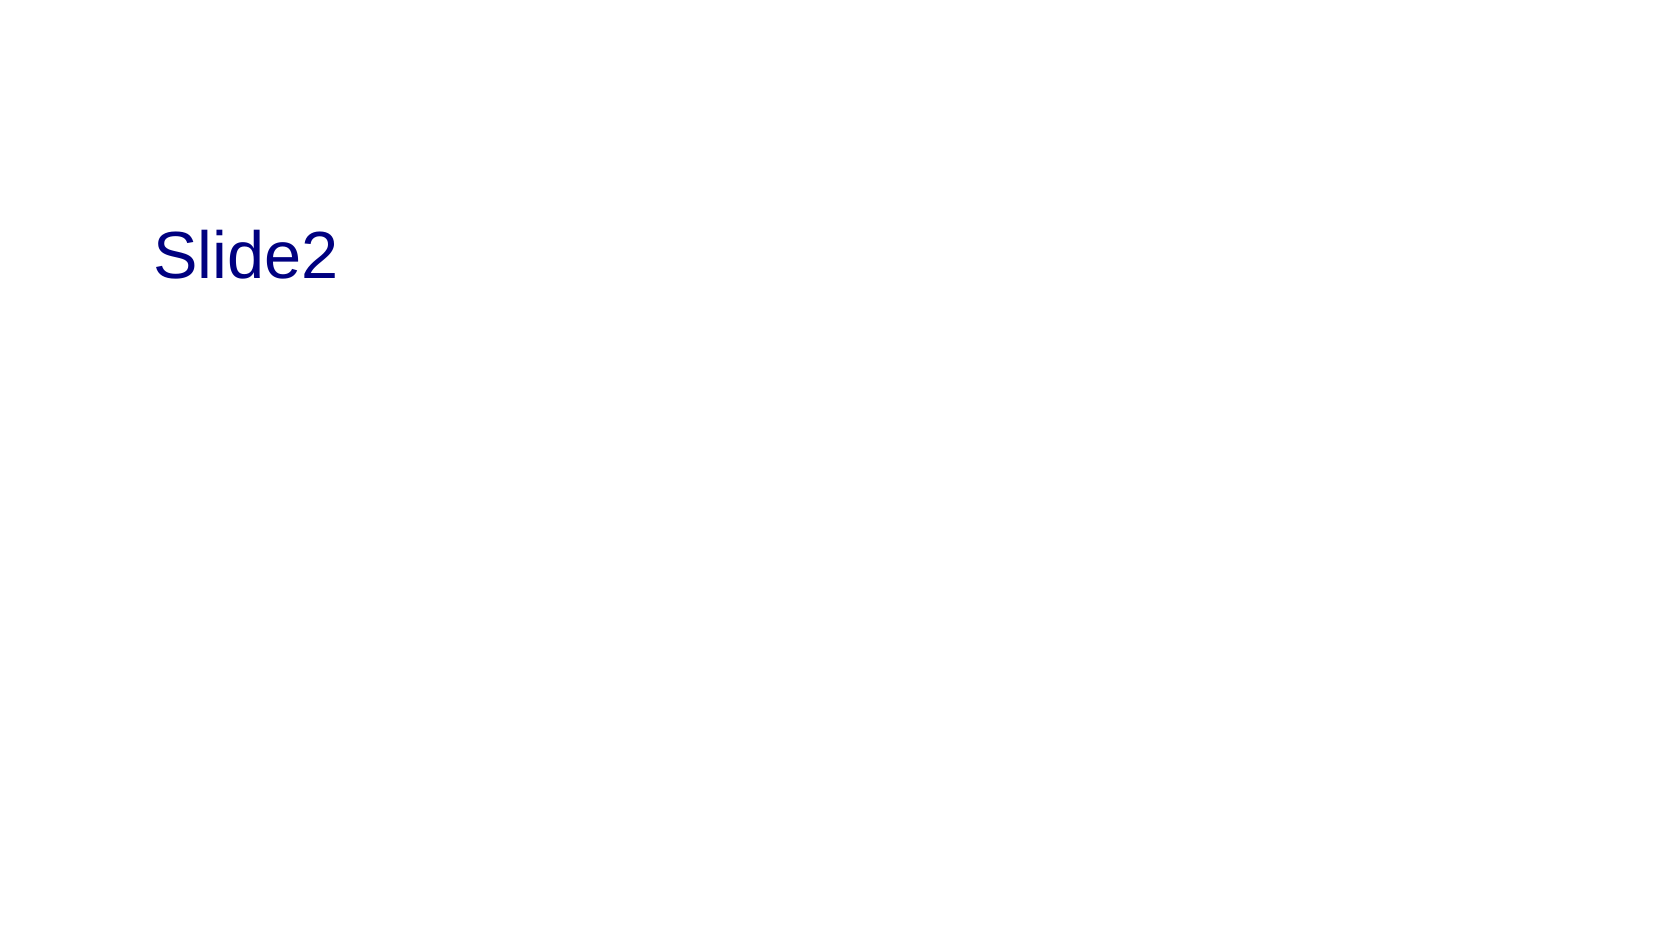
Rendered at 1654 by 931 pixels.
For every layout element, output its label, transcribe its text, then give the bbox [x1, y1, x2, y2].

list Slide2 [82, 217, 1571, 758]
